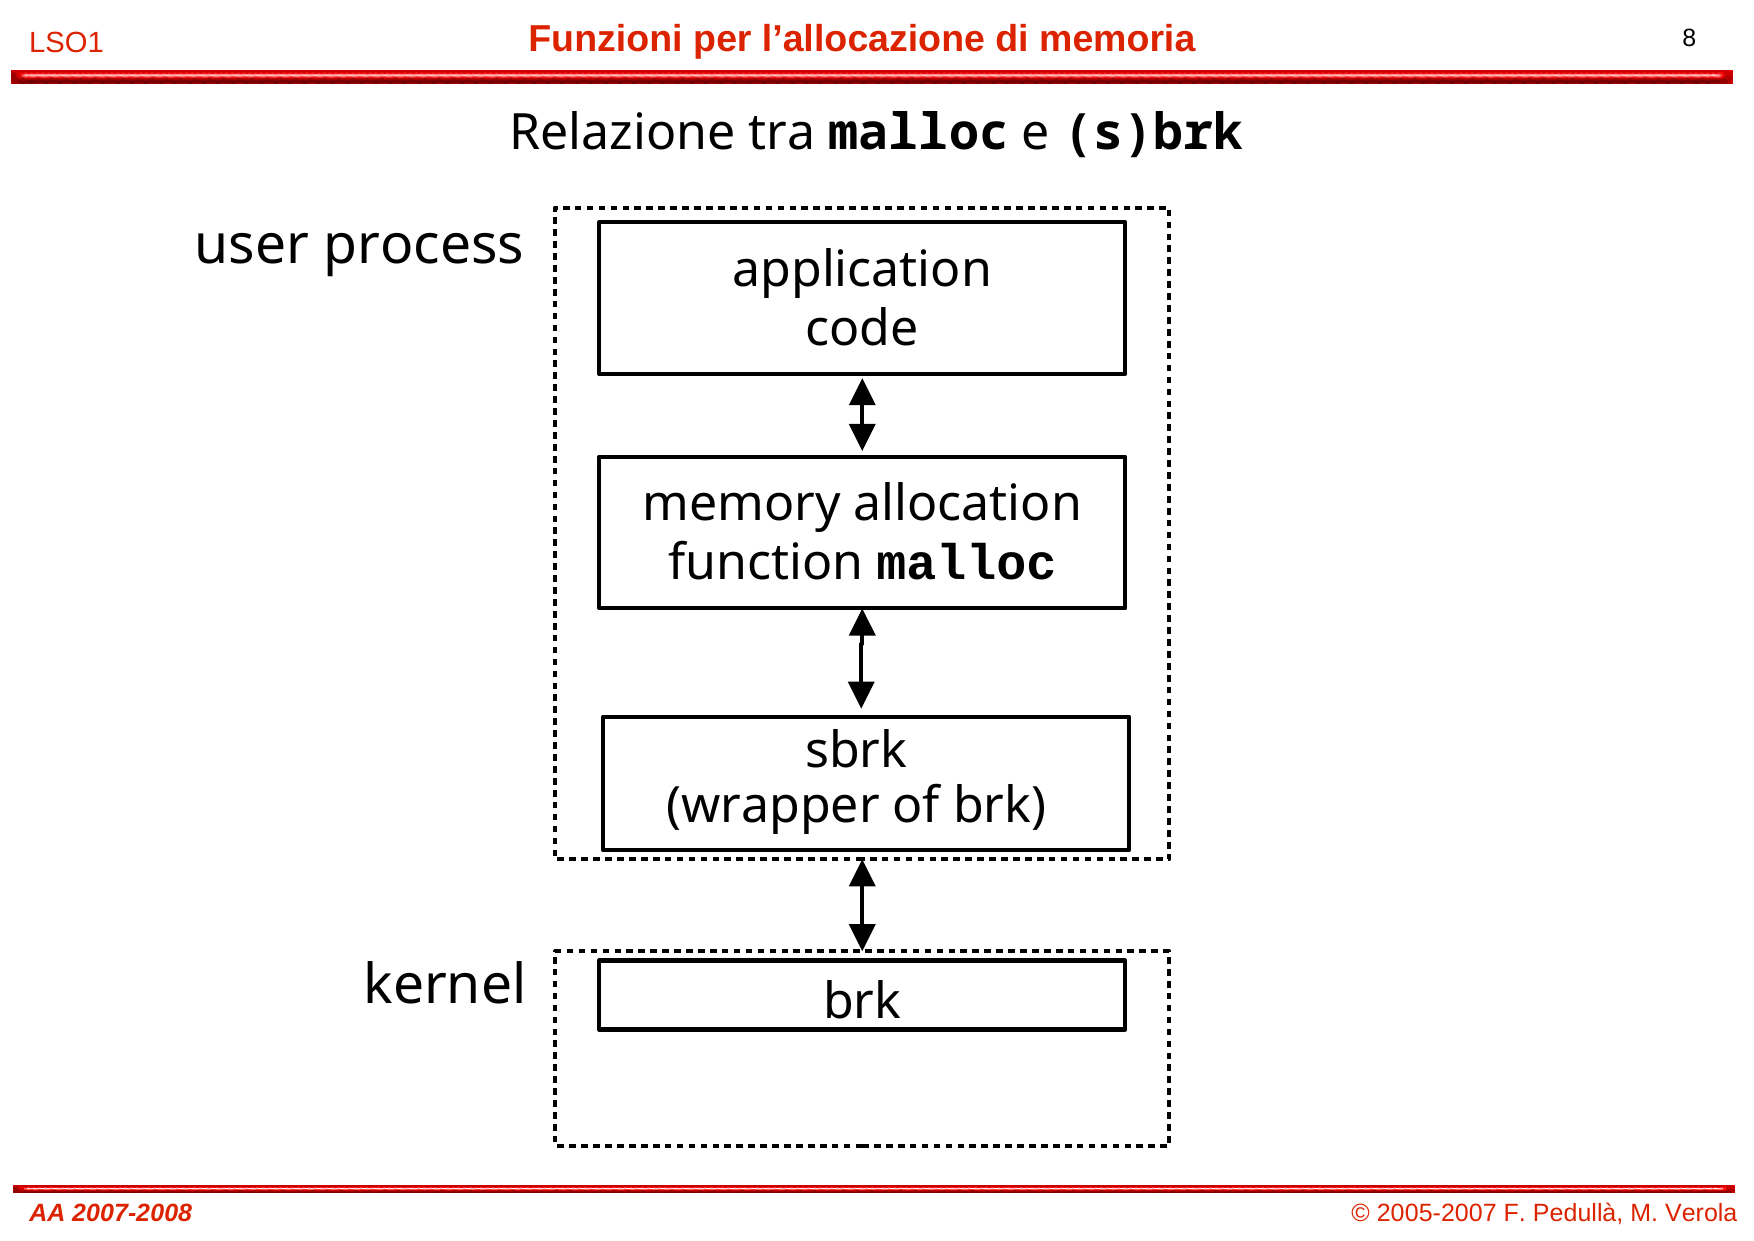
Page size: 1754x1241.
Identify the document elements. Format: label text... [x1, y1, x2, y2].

picture [11, 70, 1733, 84]
text_box brk [599, 947, 1126, 1043]
text_box user process [169, 203, 550, 303]
text_box memory allocation function malloc [599, 450, 1126, 615]
text_box kernel [342, 943, 549, 1043]
text_box sbrk (wrapper of brk) [593, 708, 1120, 850]
title Relazione tra malloc e (s)brk [411, 84, 1342, 180]
picture [13, 1185, 1735, 1193]
text_box application code [599, 218, 1126, 379]
